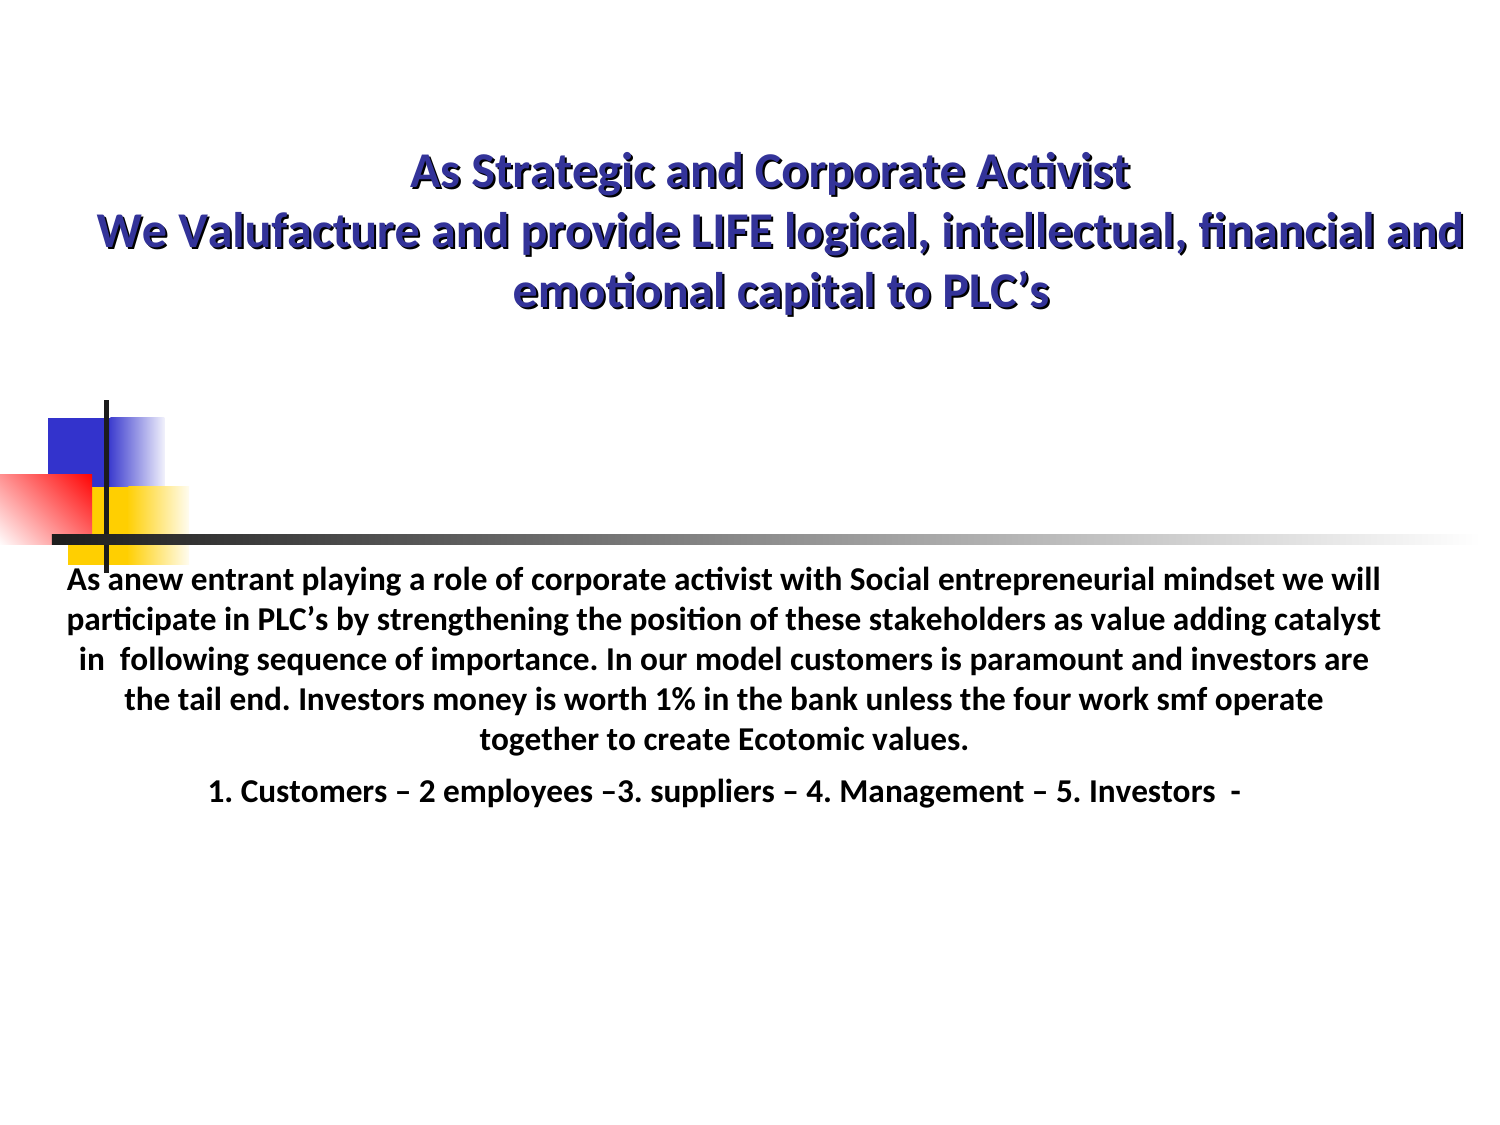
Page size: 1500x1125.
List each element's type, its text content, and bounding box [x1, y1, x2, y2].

subtitle As anew entrant playing a role of corporate activist with Social entrepreneurial mindset we will participate in PLC’s by strengthening the position of these stakeholders as value adding catalyst in following sequence of importance. In our model customers is paramount and investors are the tail end. Investors money is worth 1% in the bank unless the four work smf operate together to create Ecotomic values. 1. Customers – 2 employees –3. suppliers – 4. Management – 5. Investors - [50, 549, 1401, 950]
title As Strategic and Corporate Activist We Valufacture and provide LIFE logical, intellectual, financial and emotional capital to PLC’s [62, 99, 1500, 325]
